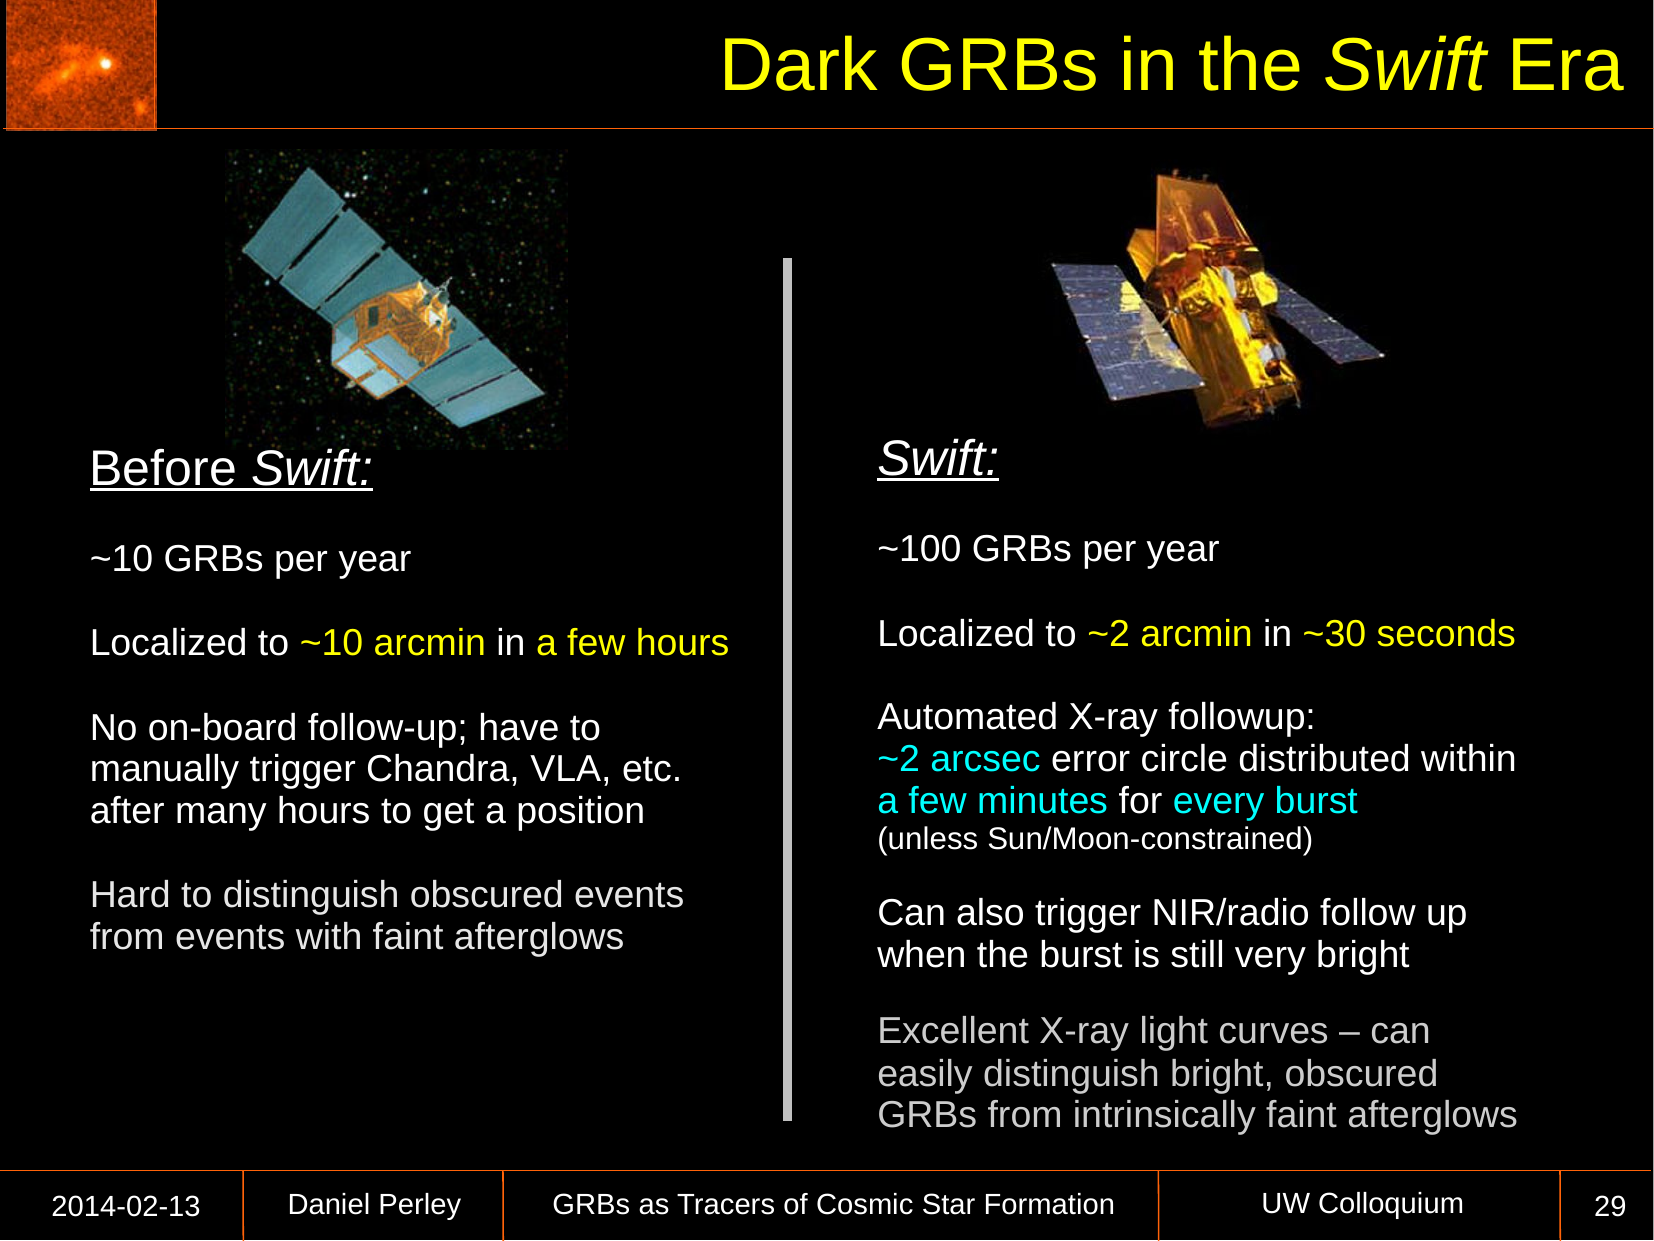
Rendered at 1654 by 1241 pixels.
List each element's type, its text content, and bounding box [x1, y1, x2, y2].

picture [7, 0, 154, 128]
picture [225, 149, 568, 432]
text_box Swift: ~100 GRBs per year Localized to ~2 arcmin in ~30 seconds Automated X-ray followup: ~2 arcsec error circle distributed within a few minutes for every burst (unless Sun/Moon-constrained) Can also trigger NIR/radio follow up when the burst is still very bright Excellent X-ray light curves – can easily distinguish bright, obscured GRBs from intrinsically faint afterglows [862, 422, 1538, 1144]
text_box Before Swift: ~10 GRBs per year Localized to ~10 arcmin in a few hours No on-board follow-up; have to manually trigger Chandra, VLA, etc. after many hours to get a position Hard to distinguish obscured events from events with faint afterglows [75, 432, 751, 1050]
picture [1030, 144, 1406, 422]
title Dark GRBs in the Swift Era [187, 21, 1624, 108]
